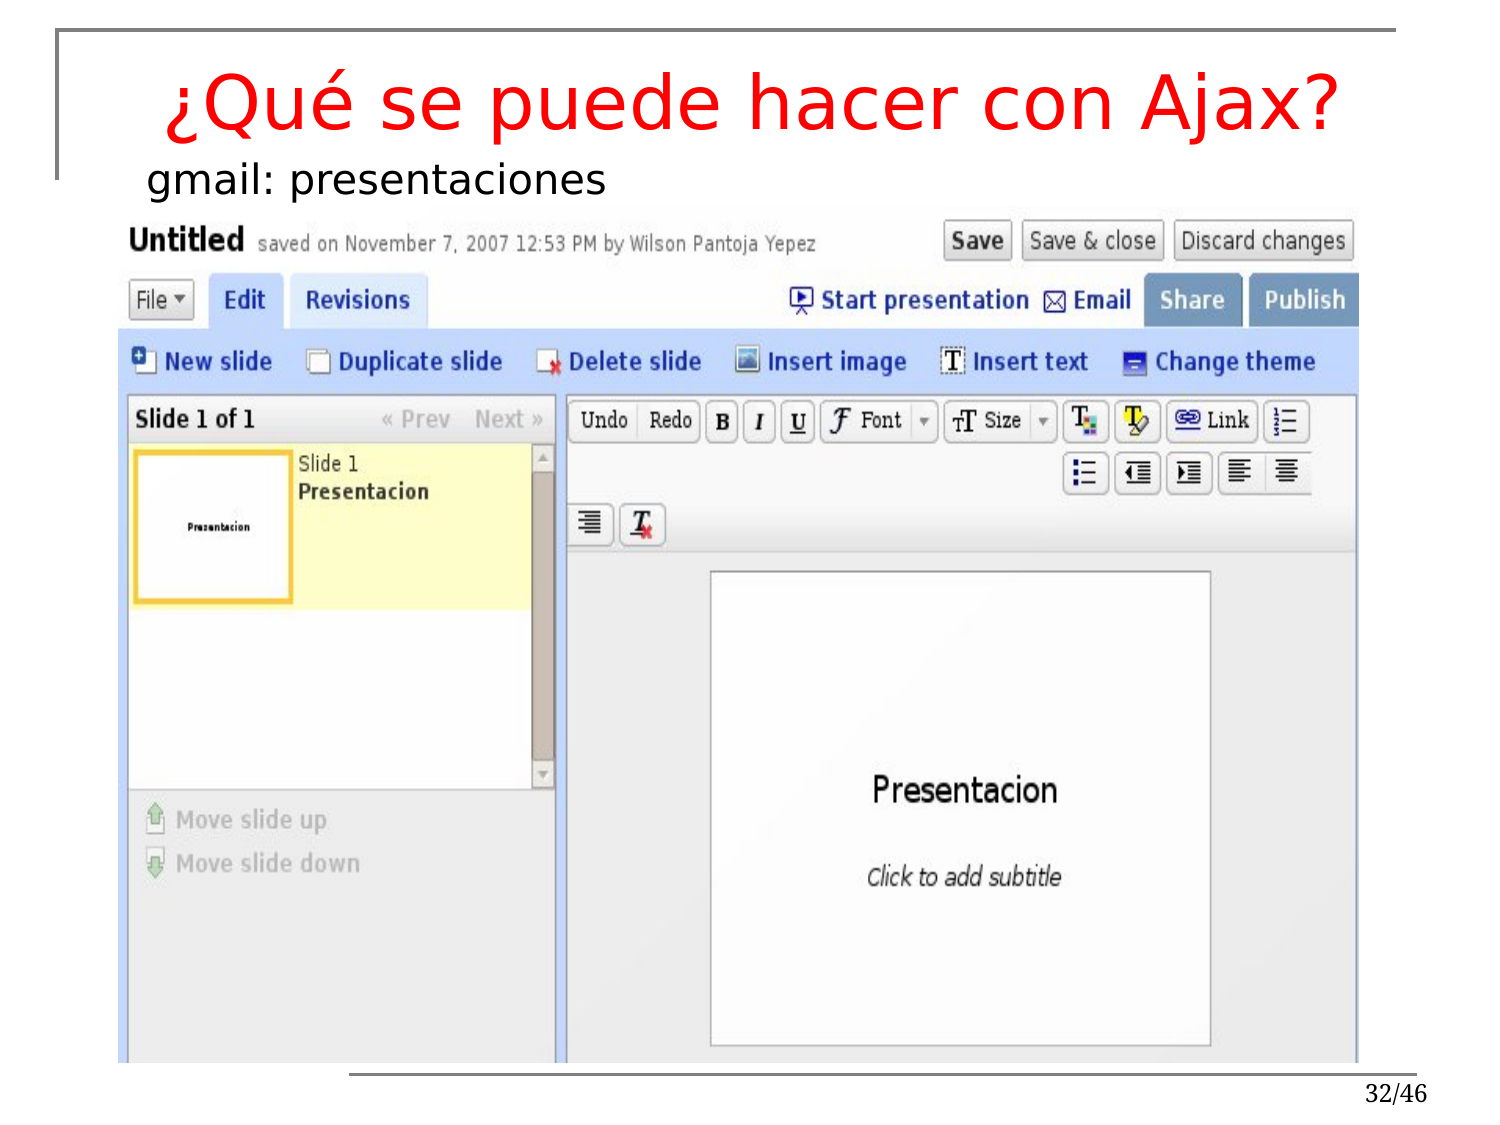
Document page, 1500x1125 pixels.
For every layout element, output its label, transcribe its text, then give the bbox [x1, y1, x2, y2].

title ¿Qué se puede hacer con Ajax? [59, 52, 1447, 155]
picture [118, 206, 1359, 1063]
list gmail: presentaciones [118, 151, 1447, 270]
